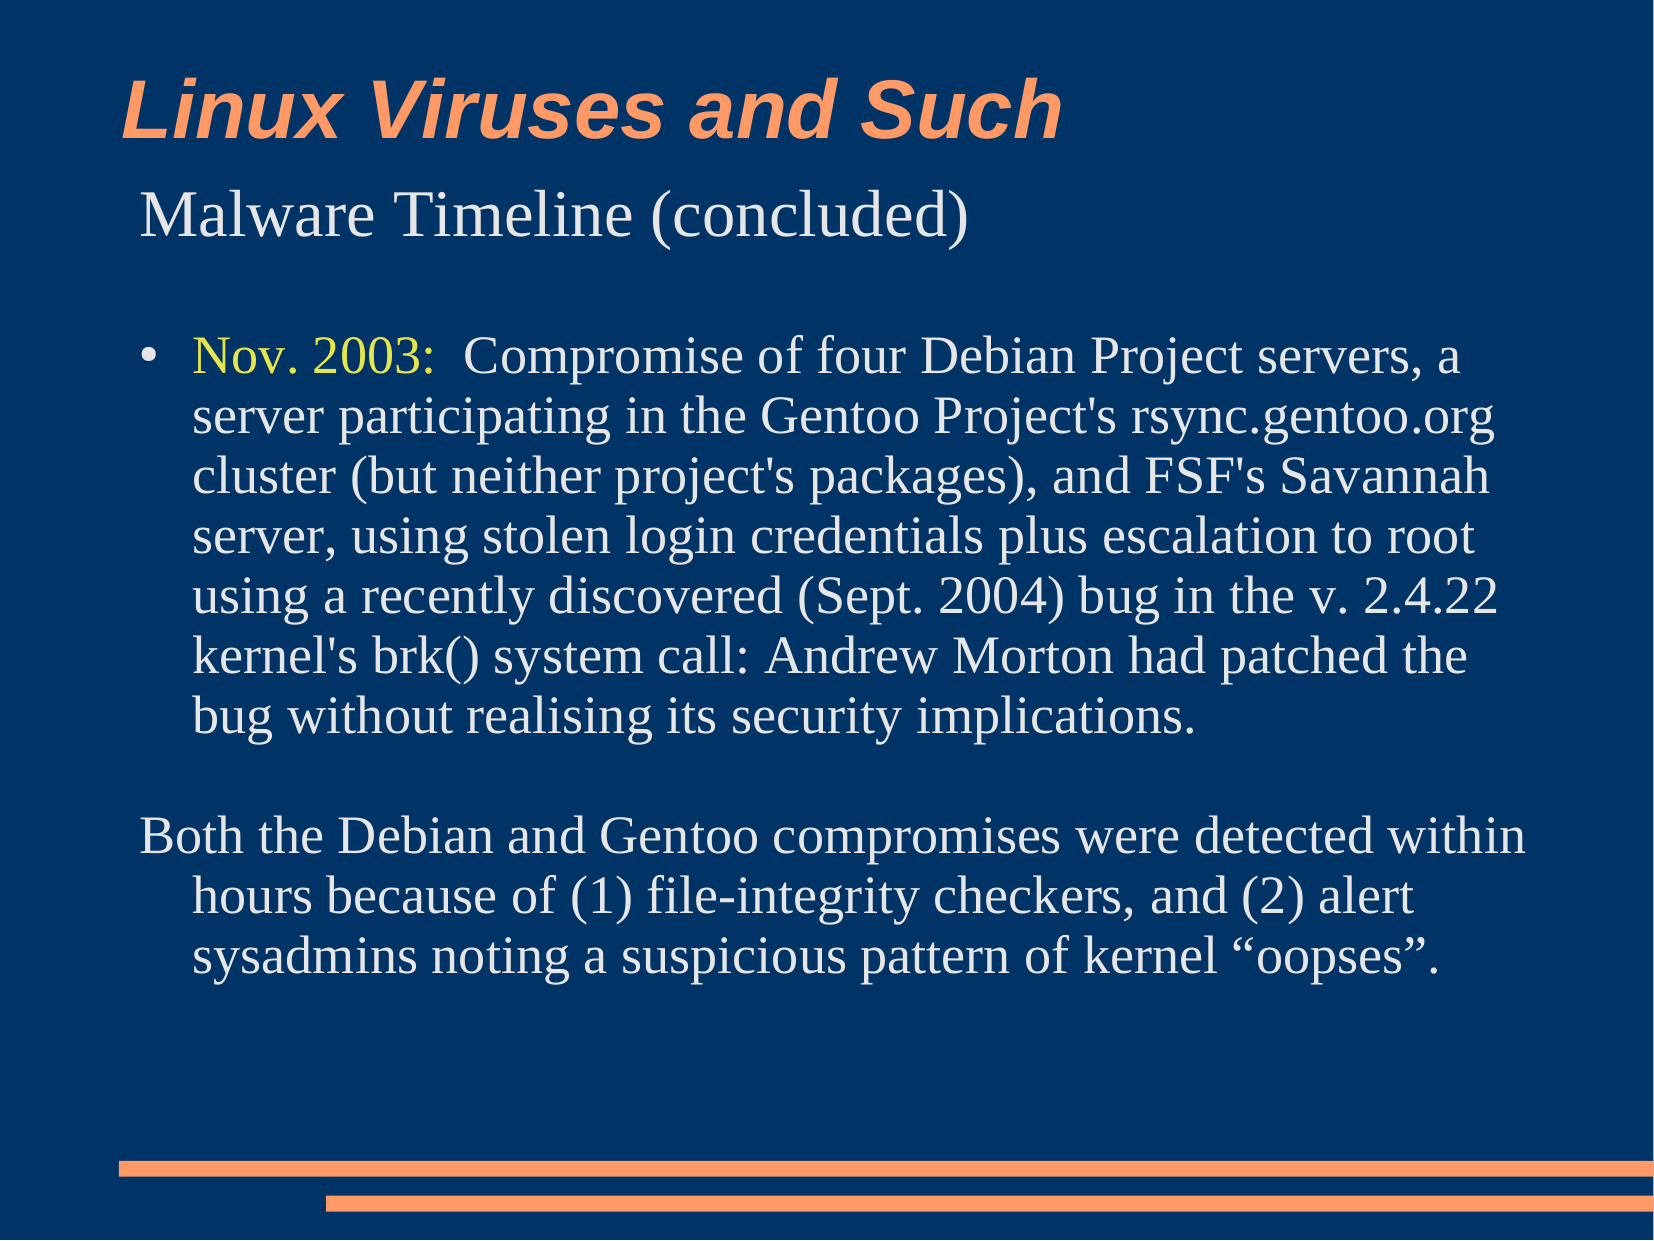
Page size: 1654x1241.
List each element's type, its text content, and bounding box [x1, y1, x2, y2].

title Linux Viruses and Such [121, 46, 1534, 173]
list Malware Timeline (concluded) Nov. 2003: Compromise of four Debian Project servers, a server participating in the Gentoo Project's rsync.gentoo.org cluster (but neither project's packages), and FSF's Savannah server, using stolen login credentials plus escalation to root using a recently discovered (Sept. 2004) bug in the v. 2.4.22 kernel's brk() system call: Andrew Morton had patched the bug without realising its security implications. Both the Debian and Gentoo compromises were detected within hours because of (1) file-integrity checkers, and (2) alert sysadmins noting a suspicious pattern of kernel “oopses”. [121, 177, 1561, 1165]
